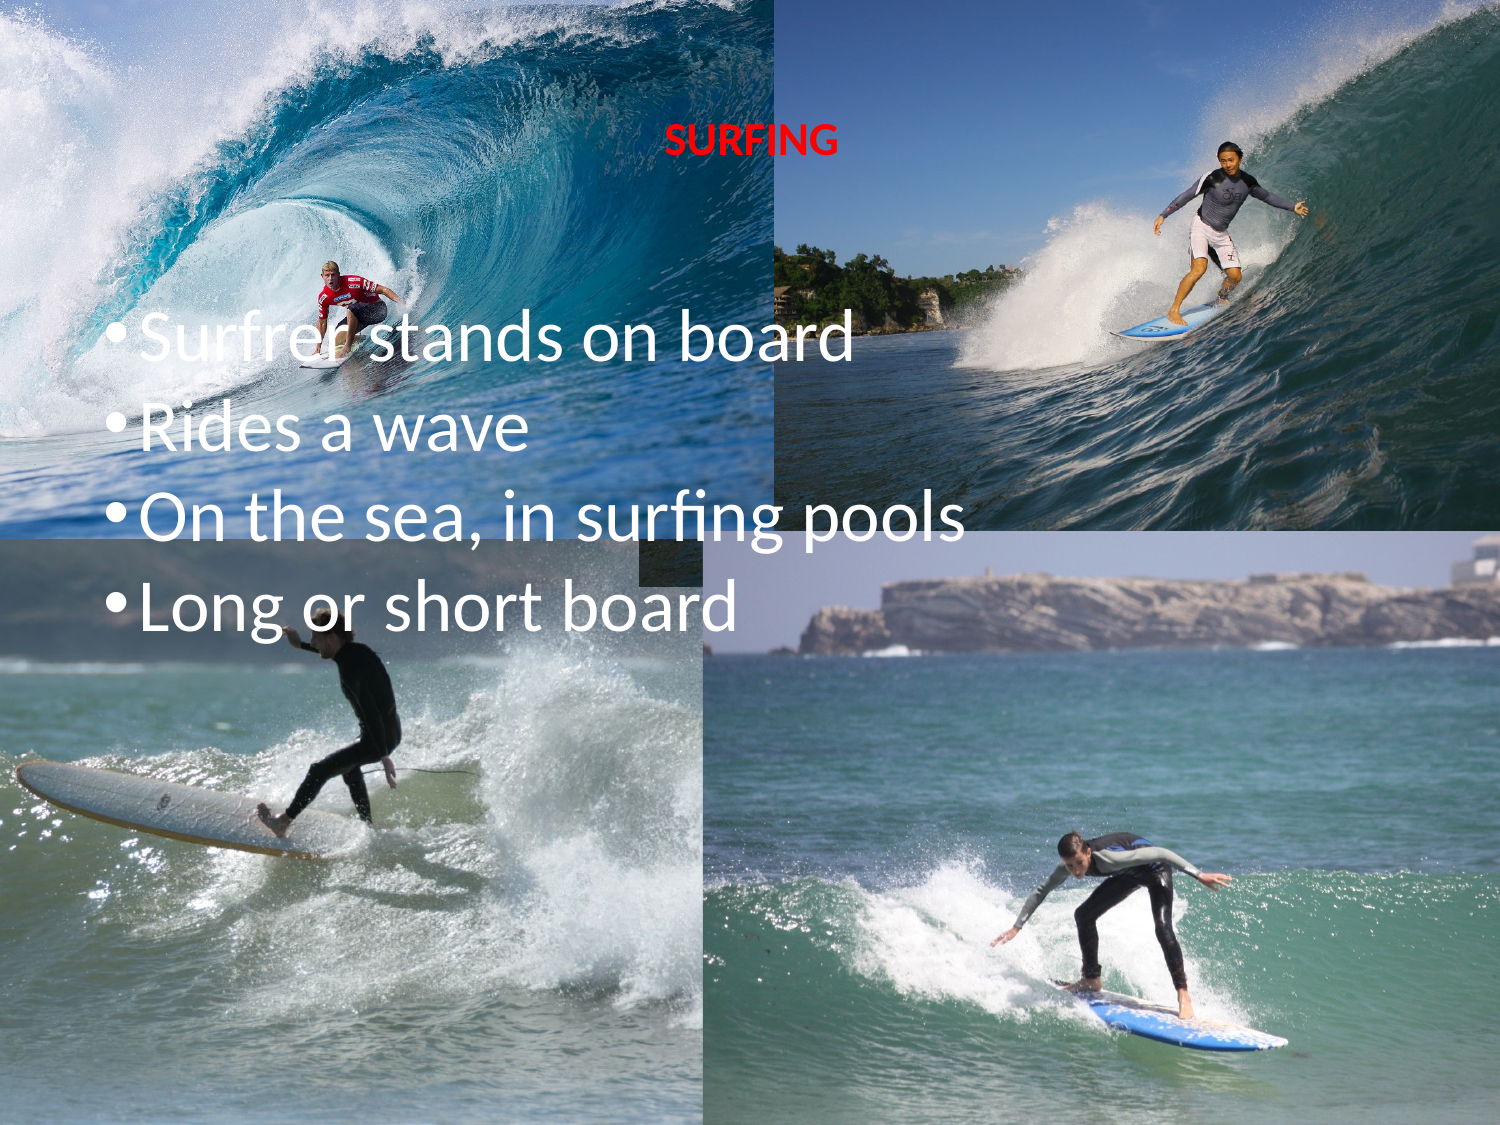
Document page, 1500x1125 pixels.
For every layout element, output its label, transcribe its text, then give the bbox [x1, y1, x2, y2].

title SURFING [76, 42, 1427, 231]
text_box Surfrer stands on board Rides a wave On the sea, in surfing pools Long or short board [88, 278, 1447, 654]
picture [0, 0, 1500, 1125]
